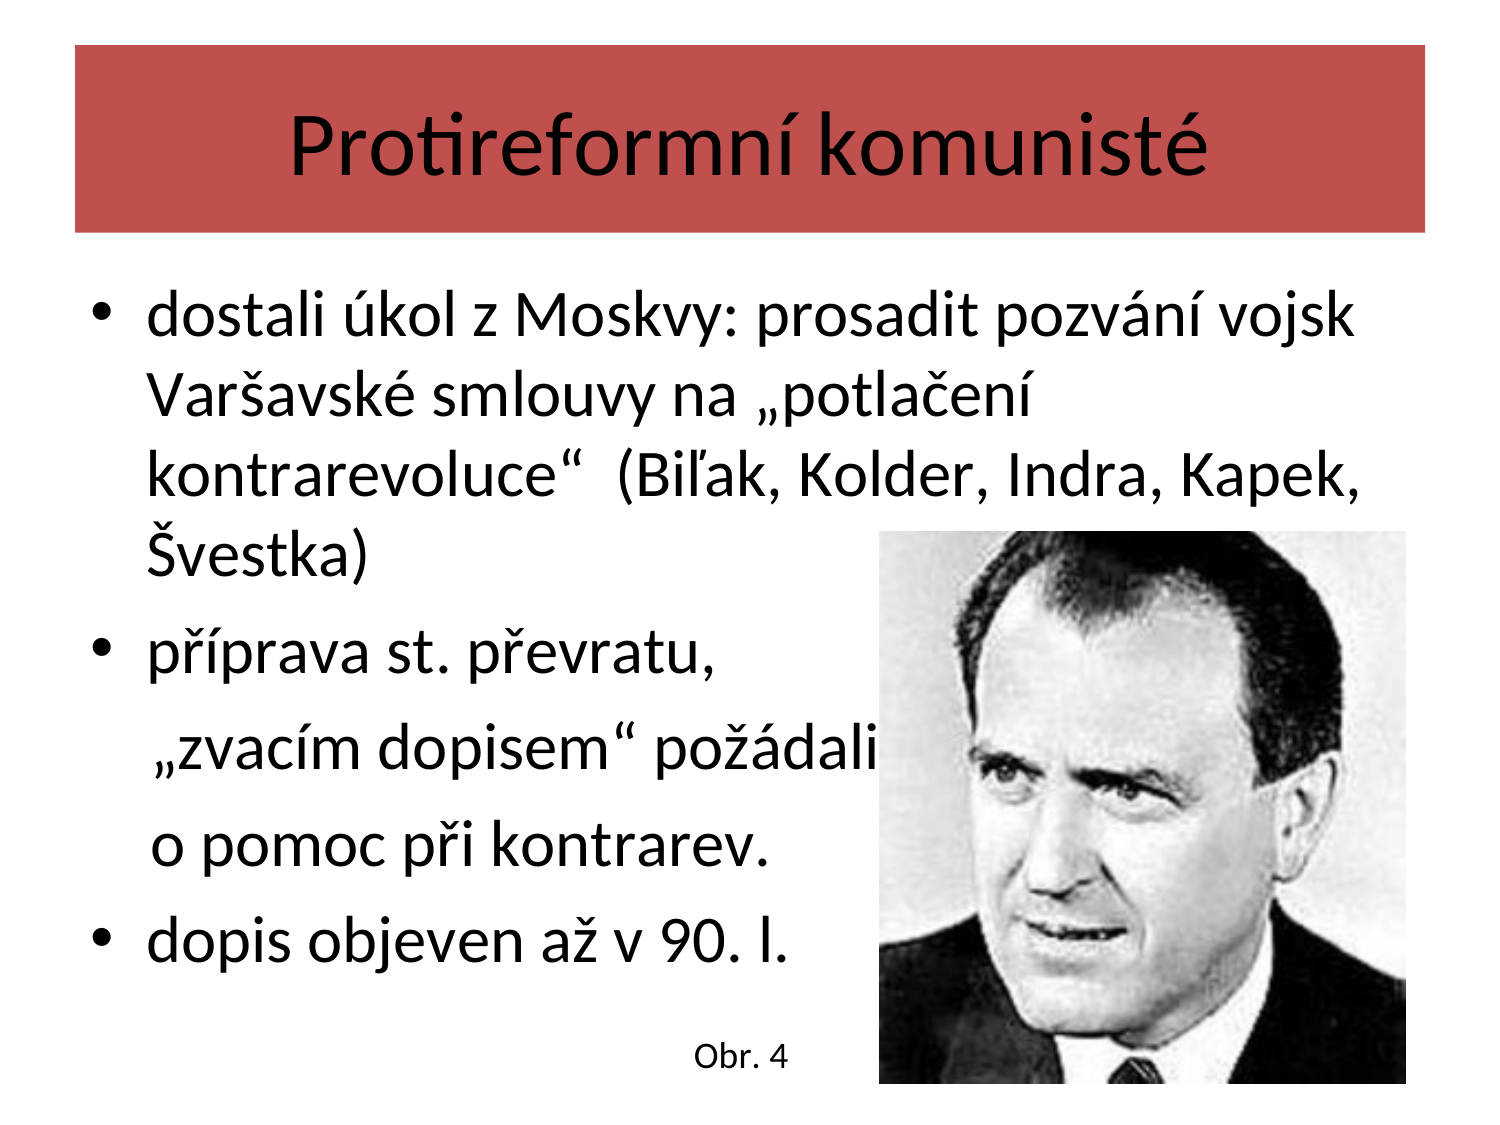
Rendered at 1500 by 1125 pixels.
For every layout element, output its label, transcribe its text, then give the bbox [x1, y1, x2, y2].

picture [879, 531, 1406, 1084]
list dostali úkol z Moskvy: prosadit pozvání vojsk Varšavské smlouvy na „potlačení kontrarevoluce“ (Biľak, Kolder, Indra, Kapek, Švestka) příprava st. převratu, „zvacím dopisem“ požádali o pomoc při kontrarev. dopis objeven až v 90. l. [75, 262, 1426, 1006]
text_box Obr. 4 [679, 1023, 869, 1084]
title Protireformní komunisté [75, 45, 1426, 233]
